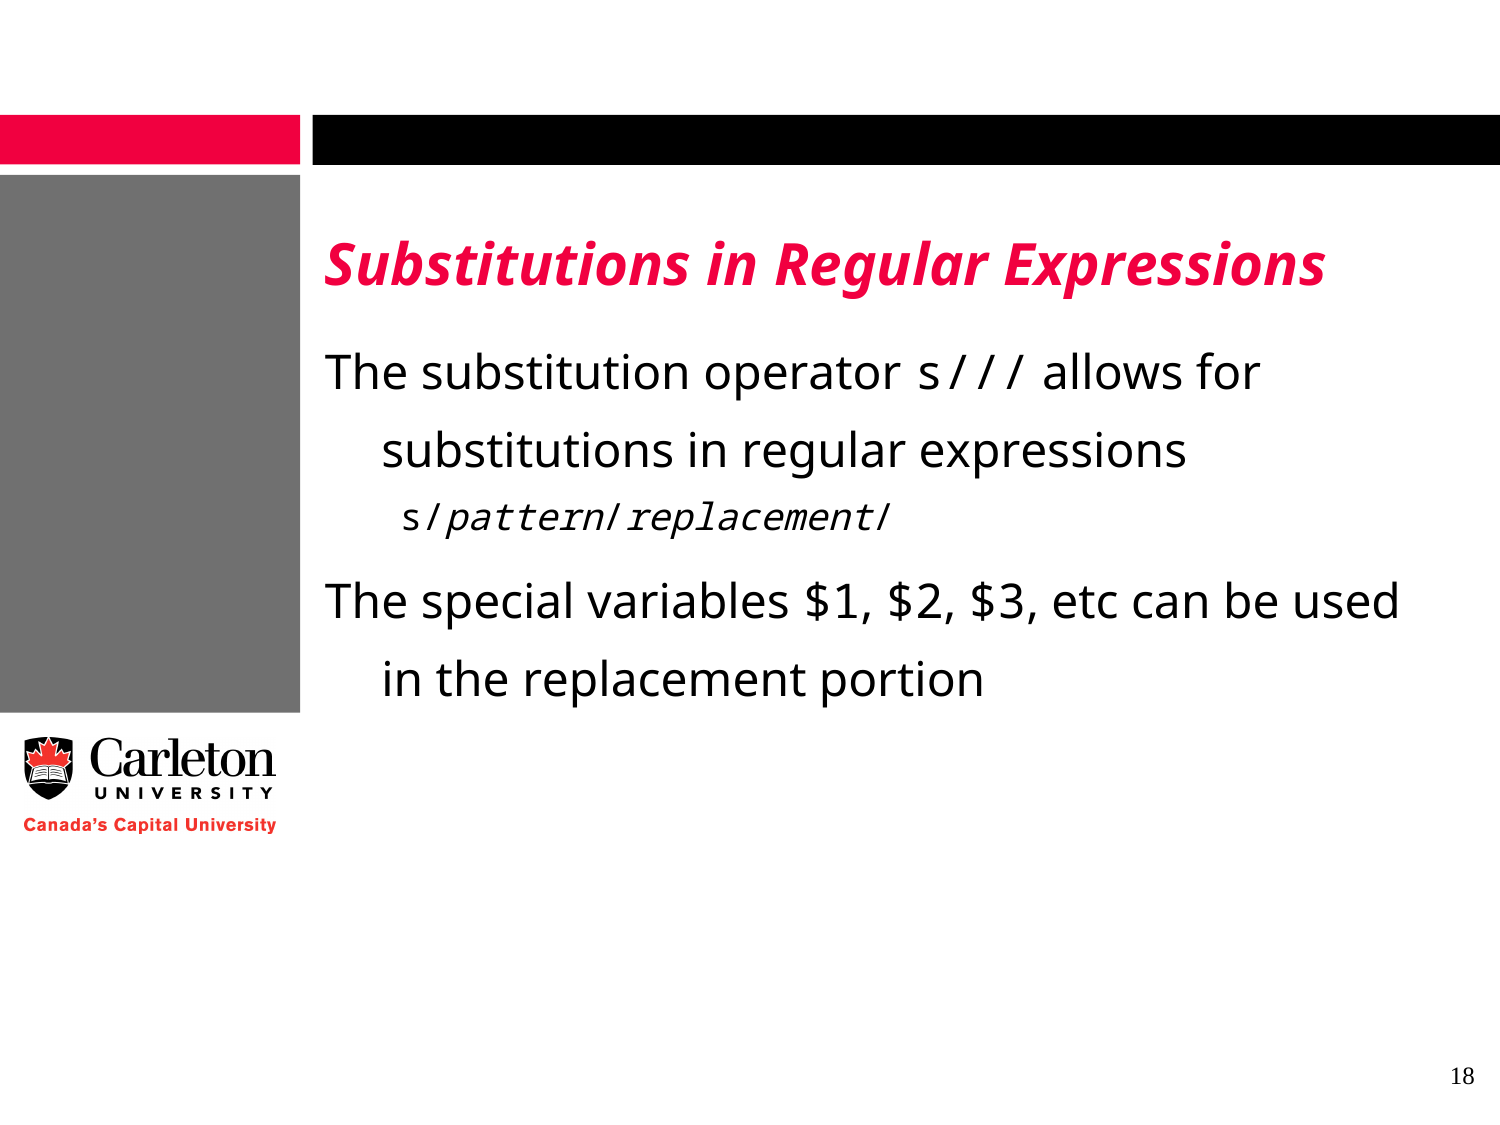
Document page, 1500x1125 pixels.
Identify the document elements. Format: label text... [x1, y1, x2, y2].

list The substitution operator s/// allows for substitutions in regular expressions s/pattern/replacement/ The special variables $1, $2, $3, etc can be used in the replacement portion [324, 324, 1450, 1036]
title Substitutions in Regular Expressions [324, 194, 1450, 324]
picture [24, 737, 276, 834]
